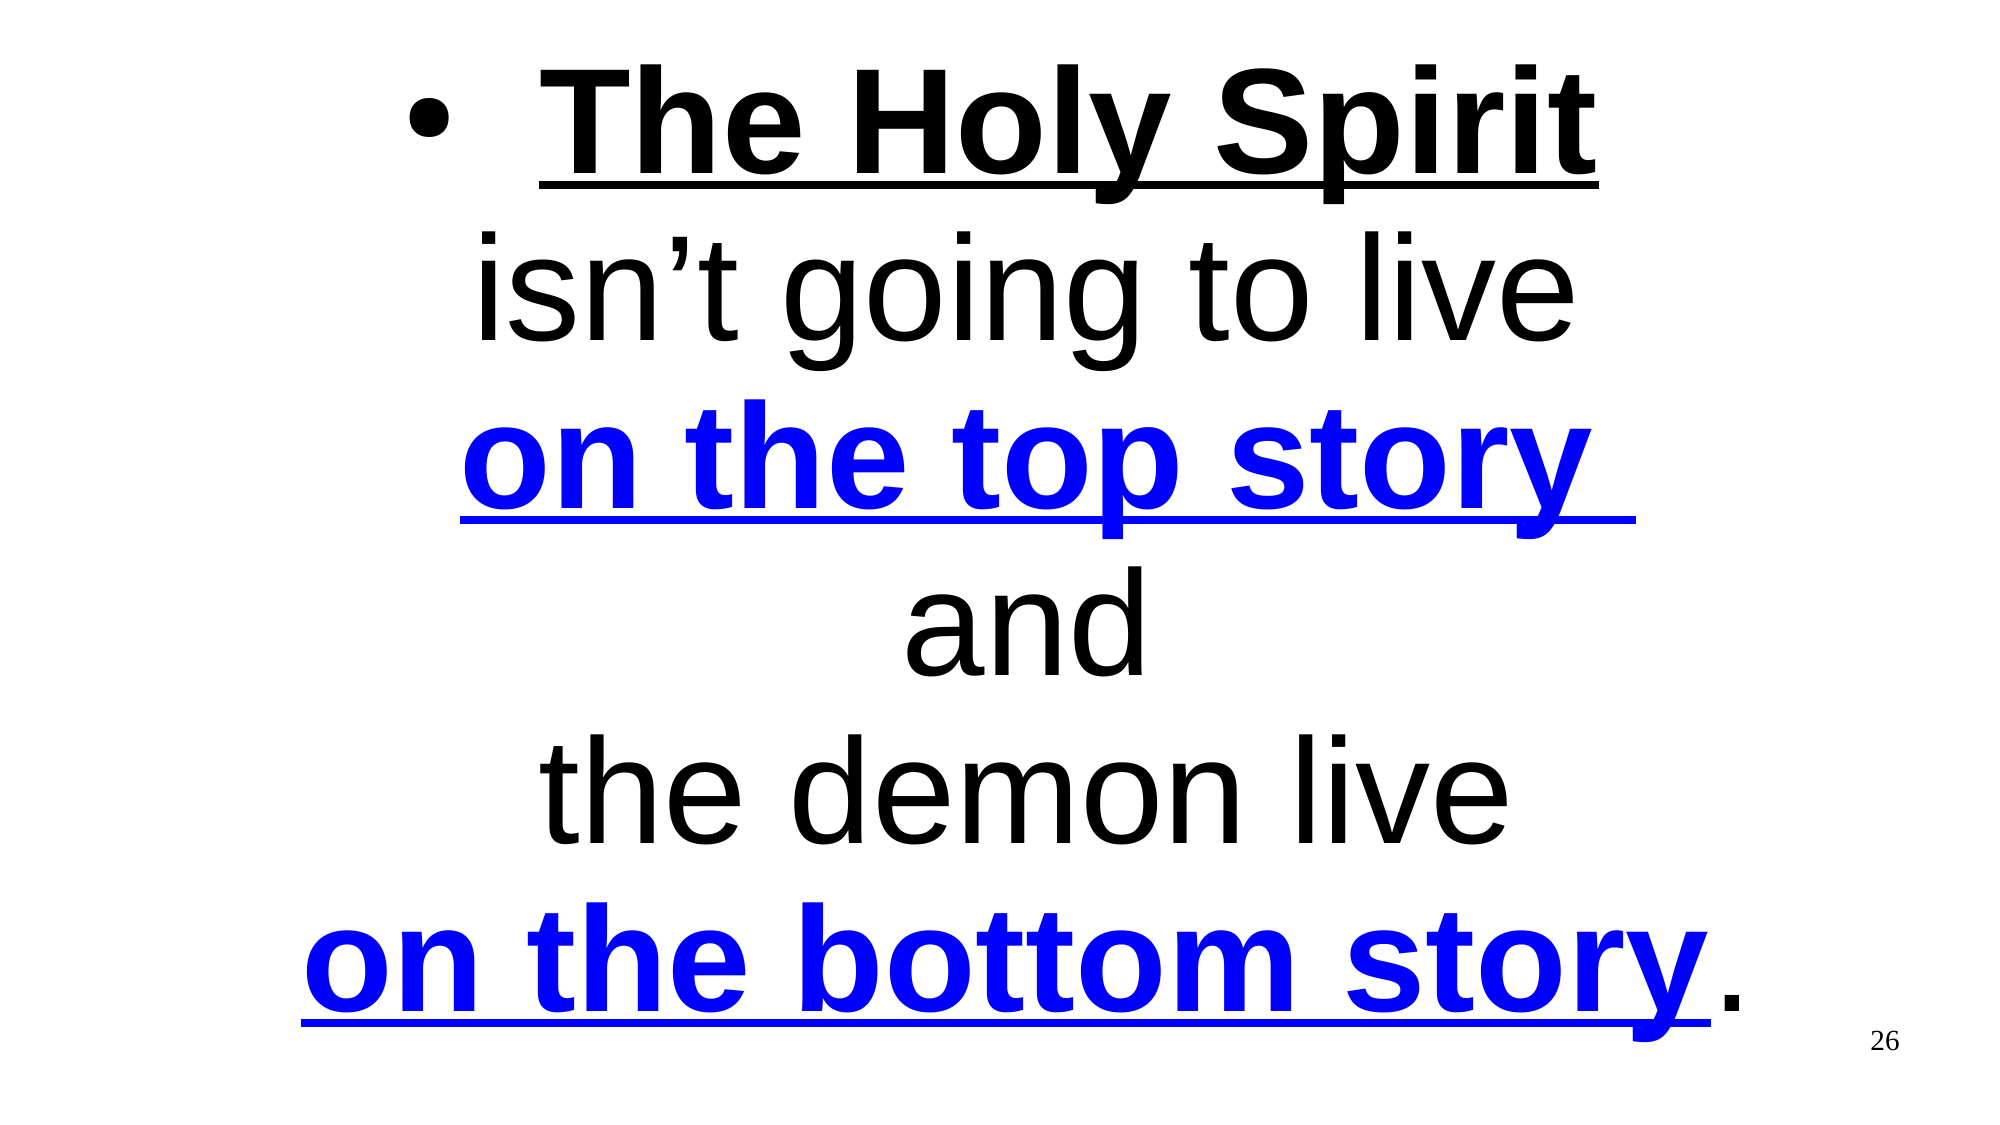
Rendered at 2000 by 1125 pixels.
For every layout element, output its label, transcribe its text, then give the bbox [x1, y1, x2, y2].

list The Holy Spirit isn’t going to live on the top story and the demon live on the bottom story. [37, 37, 1988, 1088]
